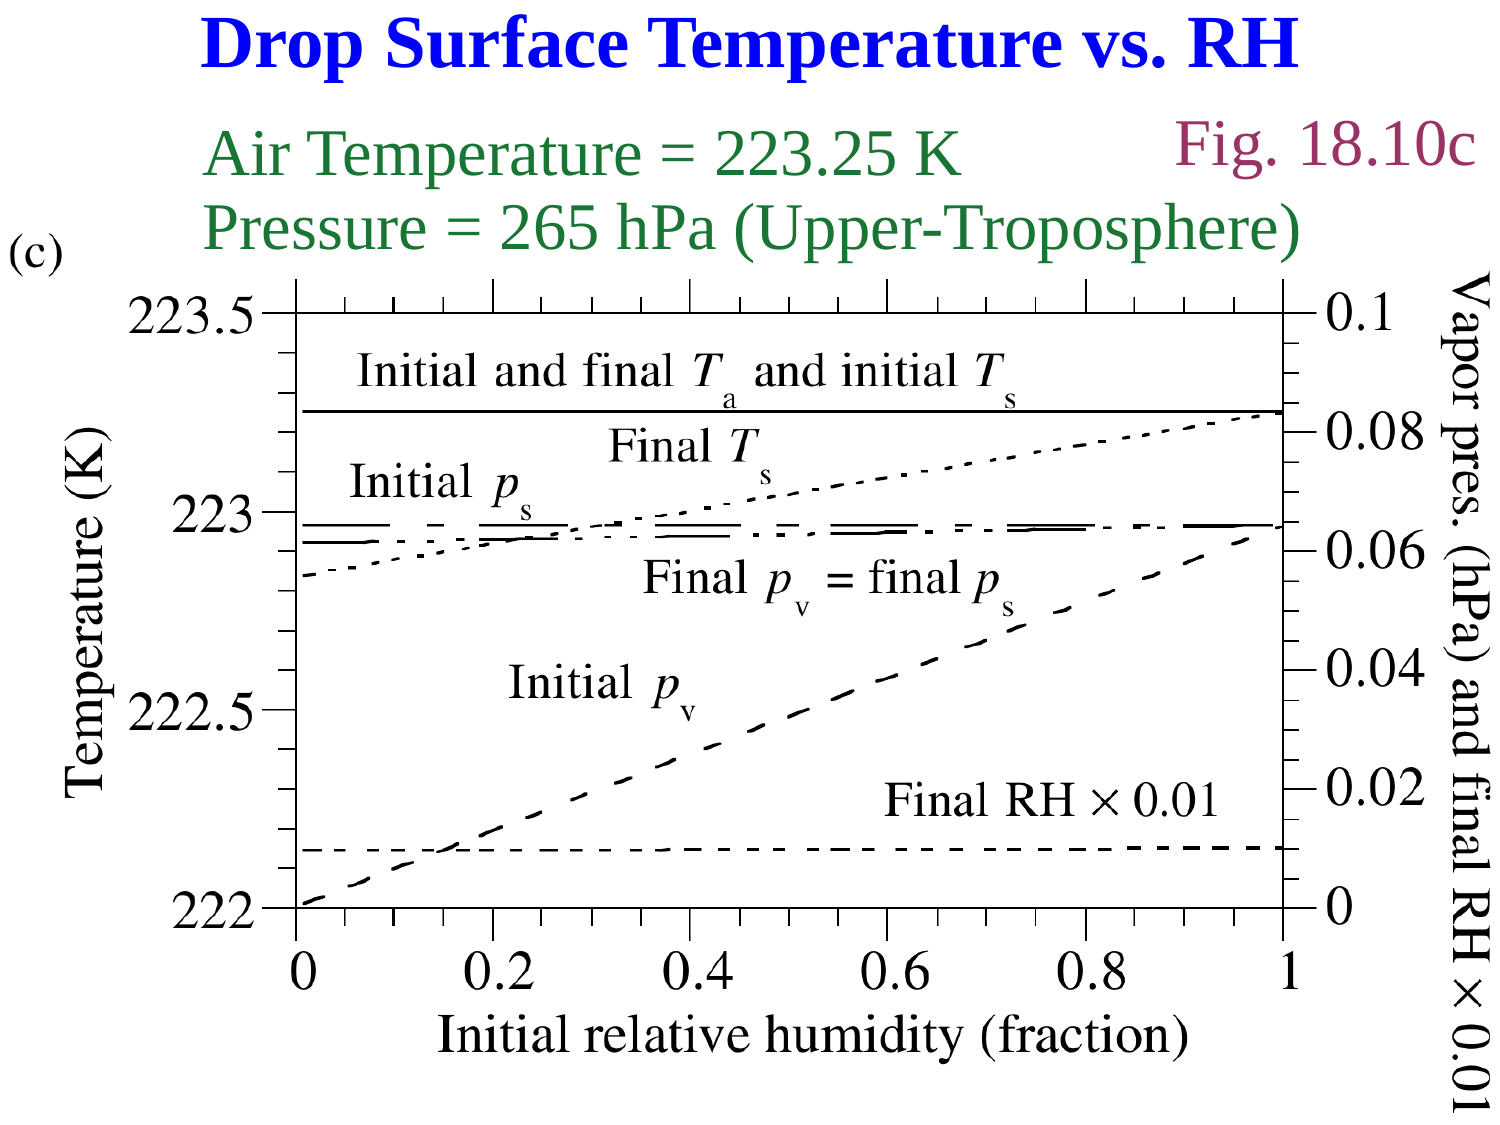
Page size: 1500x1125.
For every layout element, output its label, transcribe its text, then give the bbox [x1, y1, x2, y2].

title Drop Surface Temperature vs. RH [0, 0, 1500, 76]
text_box Air Temperature = 223.25 K Pressure = 265 hPa (Upper-Troposphere) [187, 116, 1350, 269]
picture [0, 223, 1500, 1124]
text_box Fig. 18.10c [1159, 106, 1493, 186]
